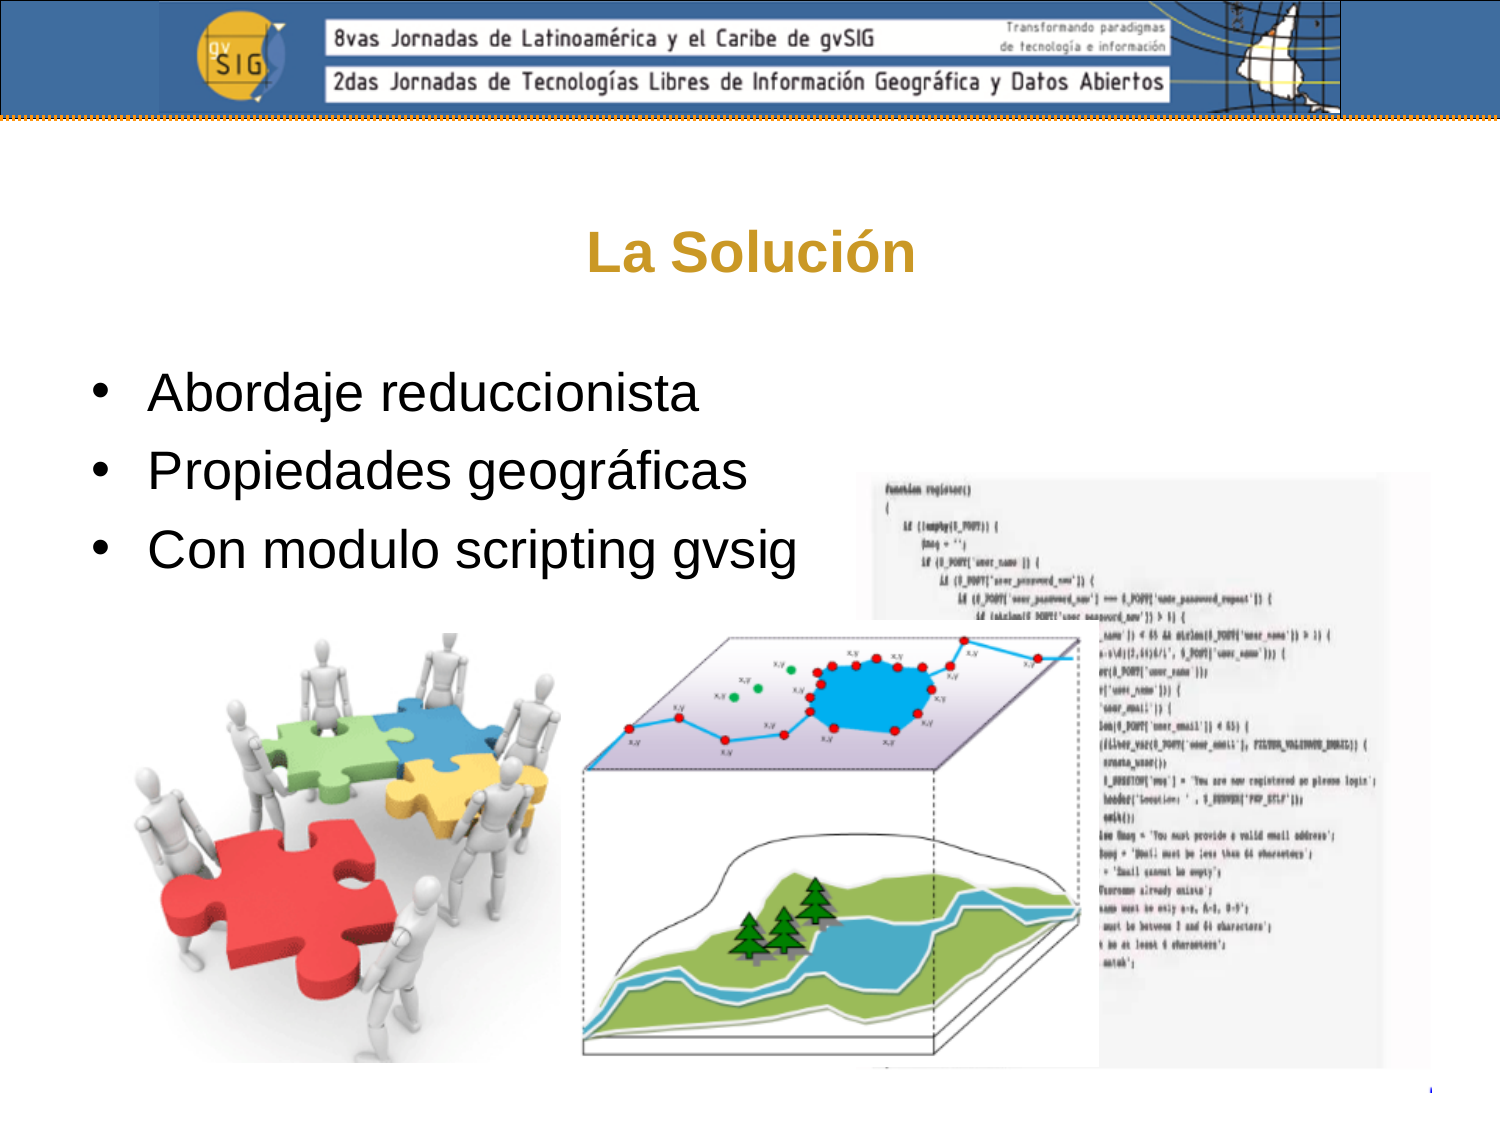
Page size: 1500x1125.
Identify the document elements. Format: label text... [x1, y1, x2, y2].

picture [92, 472, 1432, 1093]
picture [159, 1, 1340, 113]
list Abordaje reduccionista Propiedades geográficas Con modulo scripting gvsig [76, 349, 1427, 1018]
title La Solución [76, 166, 1427, 333]
